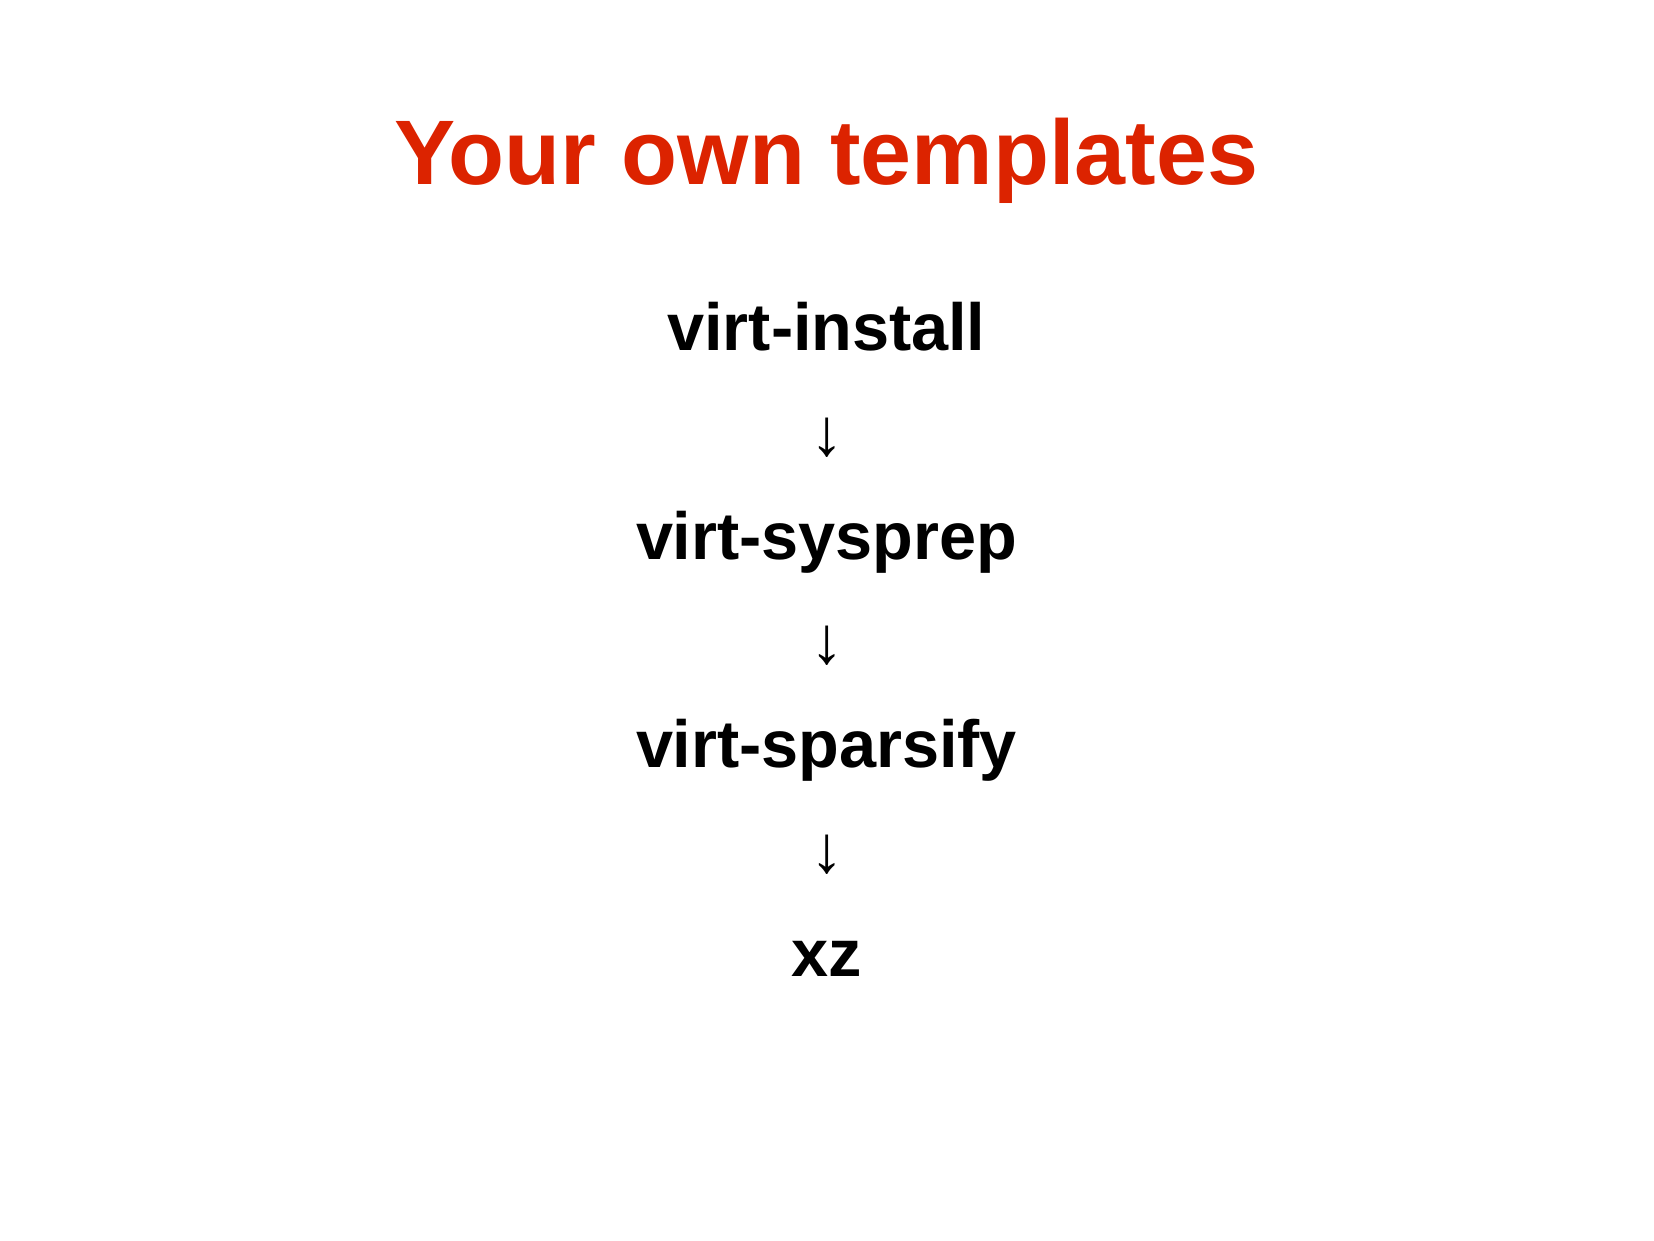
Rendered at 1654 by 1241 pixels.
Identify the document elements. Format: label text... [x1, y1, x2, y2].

title Your own templates [82, 49, 1571, 257]
list virt-install ↓ virt-sysprep ↓ virt-sparsify ↓ xz [82, 290, 1571, 1010]
